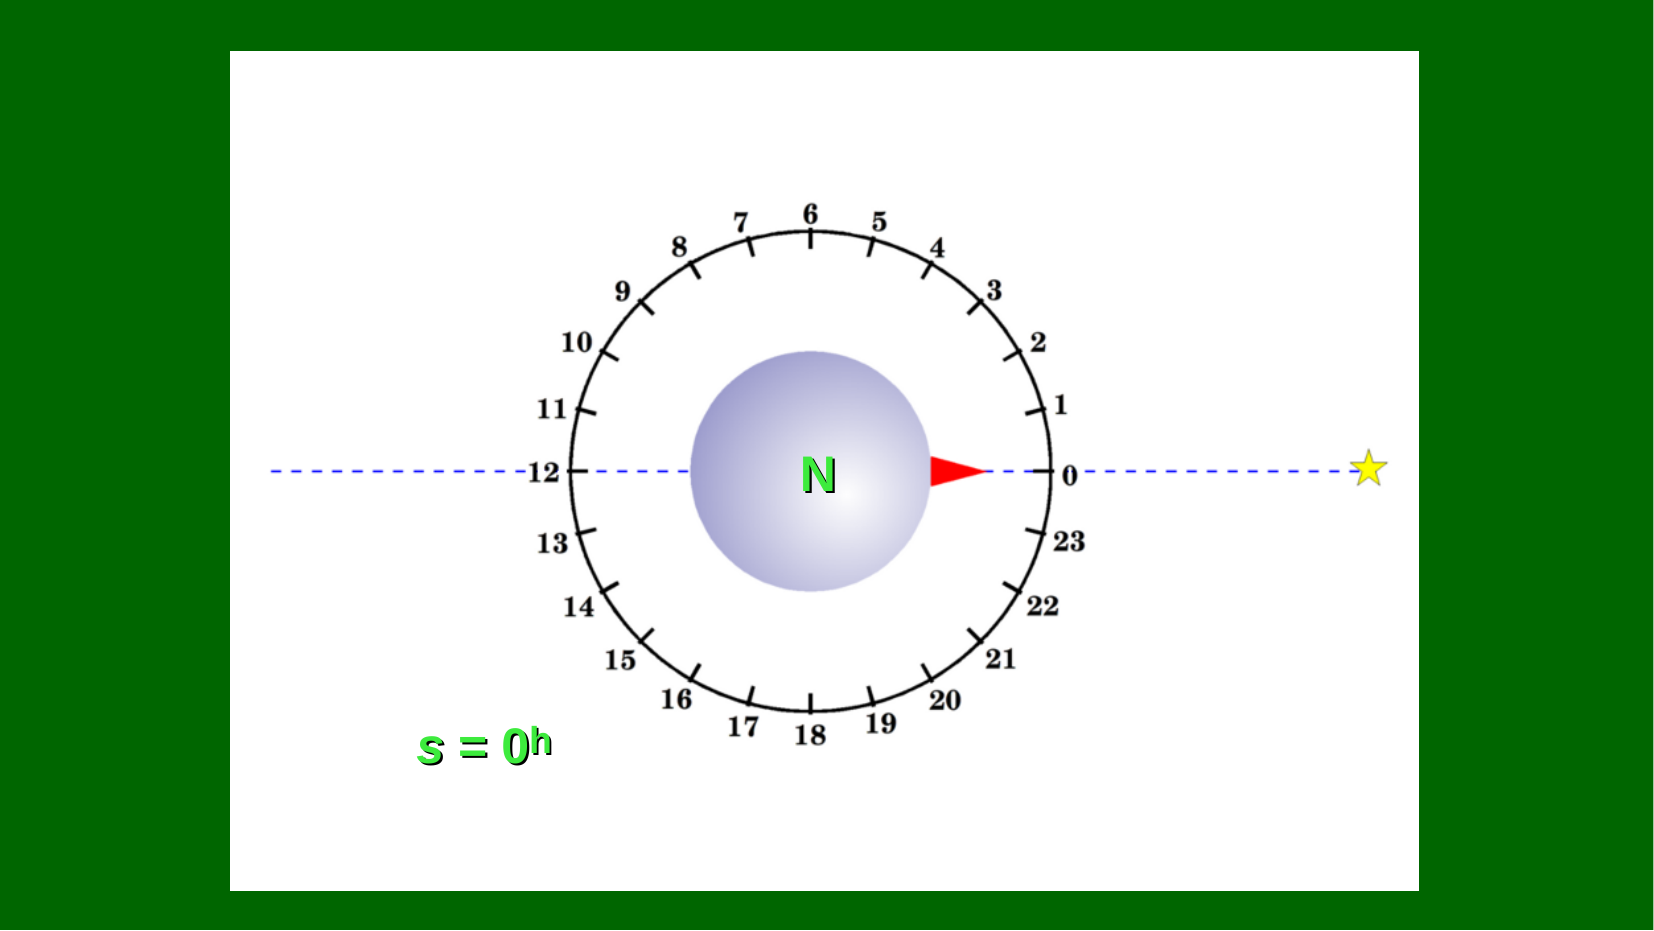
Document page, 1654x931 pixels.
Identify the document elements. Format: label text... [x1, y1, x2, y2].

picture [230, 51, 1419, 892]
text_box N [784, 438, 851, 510]
text_box s = 0h [401, 710, 567, 782]
